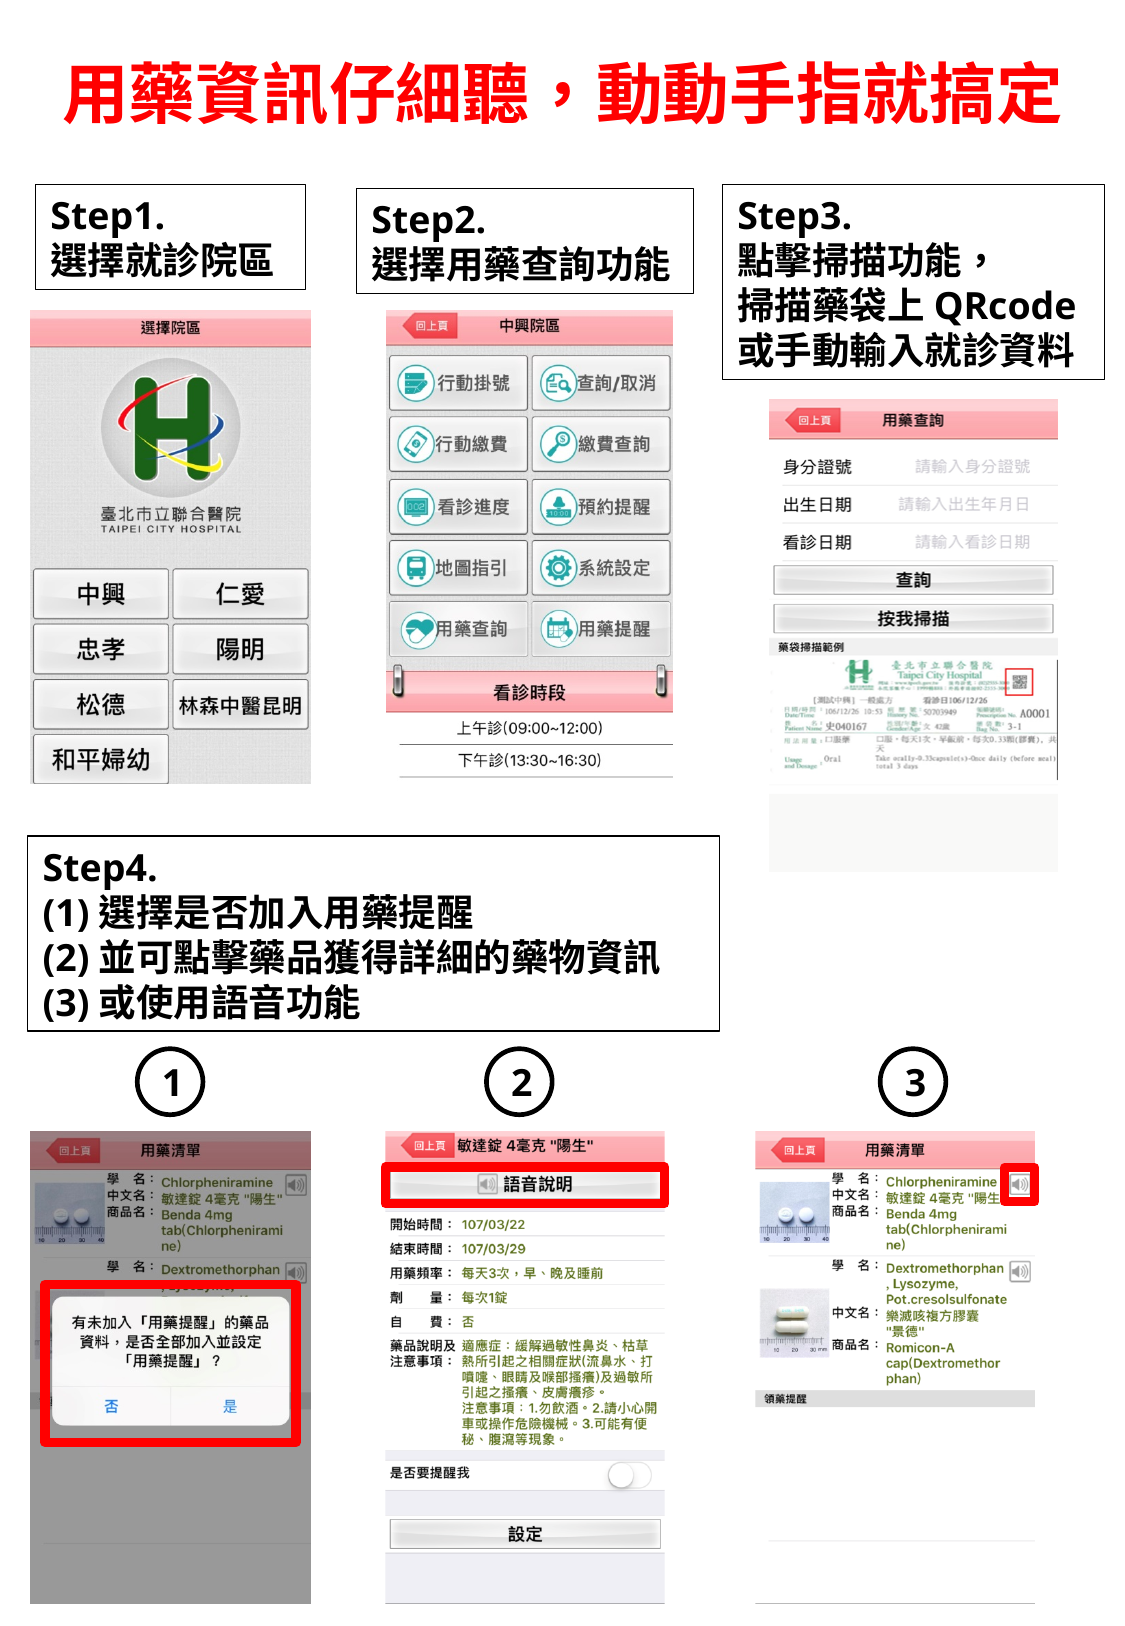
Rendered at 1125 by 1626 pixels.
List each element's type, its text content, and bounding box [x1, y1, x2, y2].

text_box 3 [880, 1048, 946, 1115]
picture [755, 1131, 1035, 1604]
picture [769, 399, 1058, 872]
text_box 2 [486, 1048, 553, 1115]
text_box Step4. (1)選擇是否加入用藥提醒 (2)並可點擊藥品獲得詳細的藥物資訊 (3)或使用語音功能 [27, 836, 720, 1032]
text_box Step1. 選擇就診院區 [35, 184, 306, 290]
picture [30, 310, 311, 784]
text_box Step2. 選擇用藥查詢功能 [356, 188, 694, 294]
text_box Step3. 點擊掃描功能， 掃描藥袋上QRcode 或手動輸入就診資料 [722, 184, 1105, 380]
picture [385, 1131, 665, 1162]
text_box 1 [137, 1048, 203, 1115]
picture [385, 1208, 665, 1604]
picture [386, 310, 673, 784]
picture [390, 1172, 660, 1199]
picture [30, 1131, 311, 1604]
picture [1009, 1172, 1030, 1197]
text_box 用藥資訊仔細聽，動動手指就搞定 [47, 44, 1079, 140]
